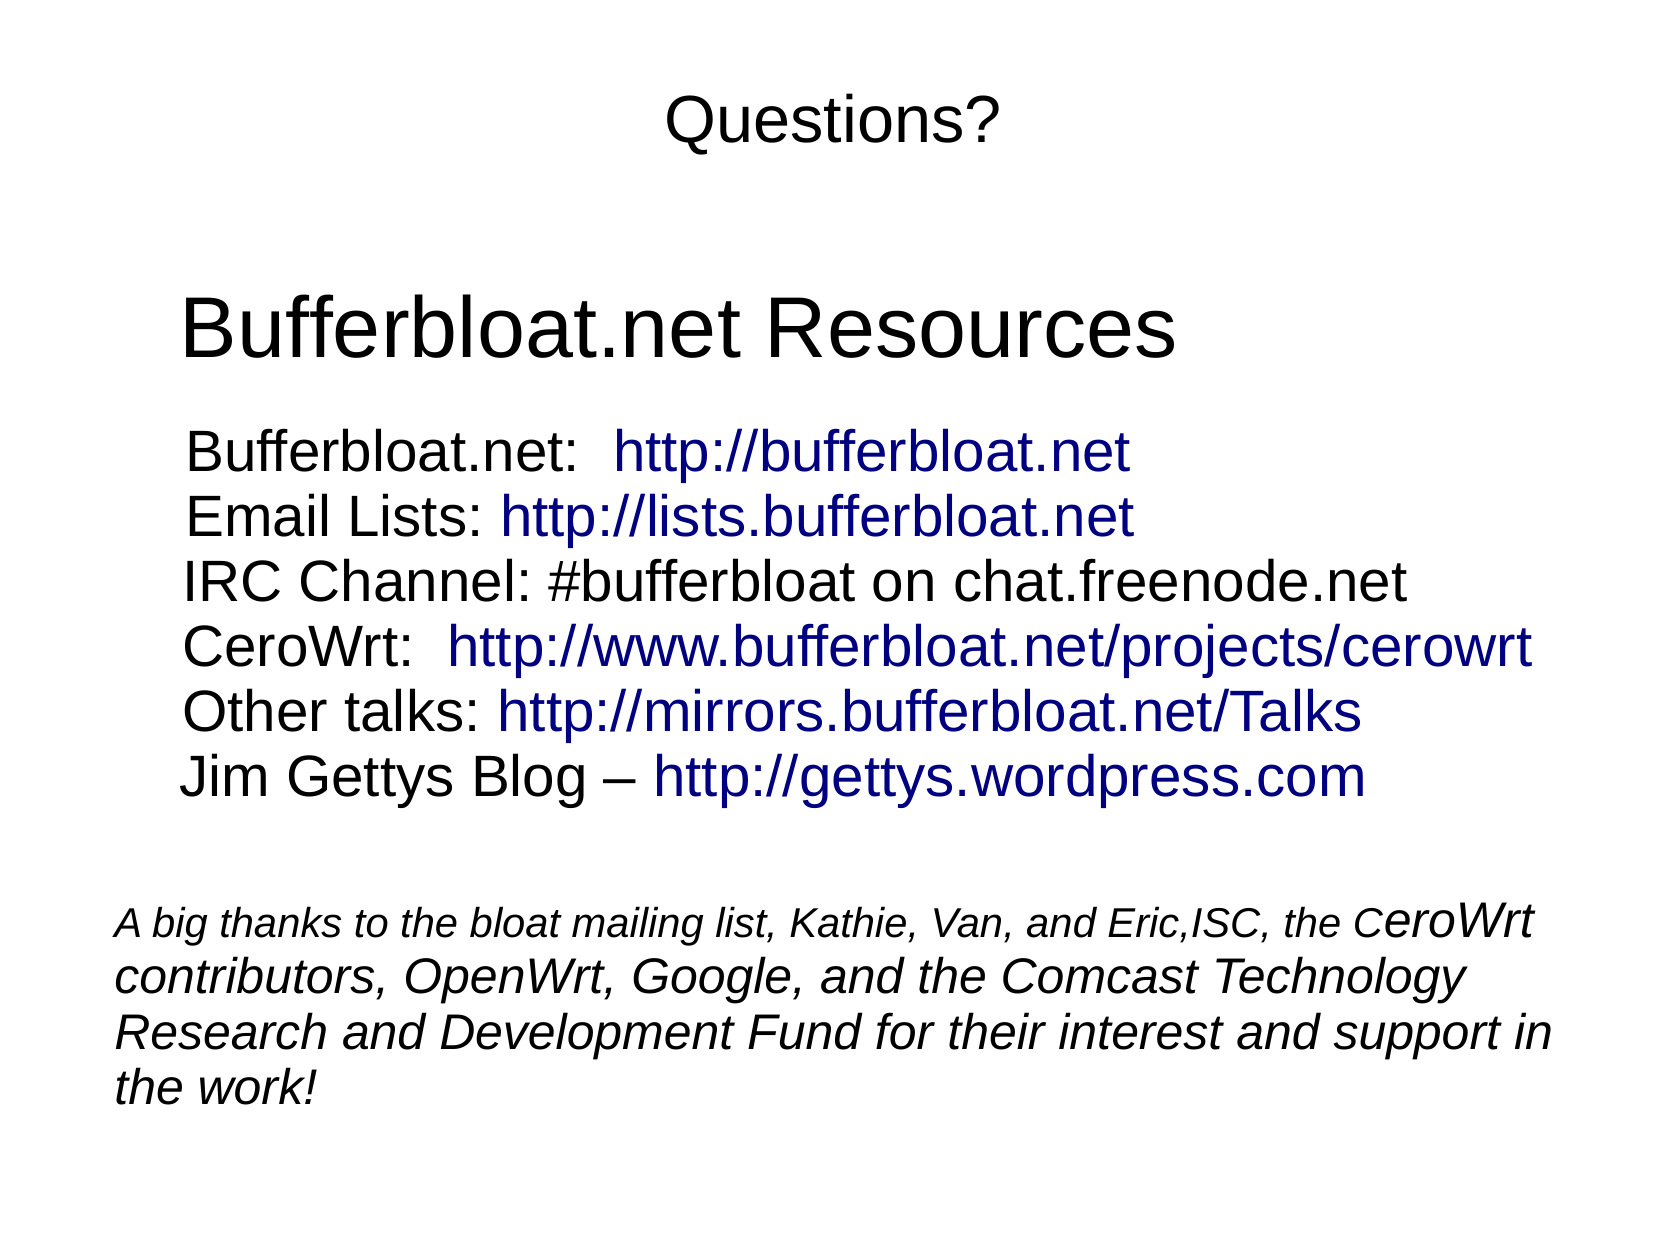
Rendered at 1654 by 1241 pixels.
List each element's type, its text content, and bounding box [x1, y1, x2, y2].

text_box Questions? [106, 29, 1560, 210]
title Bufferbloat.net Resources [0, 243, 1361, 412]
text_box Bufferbloat.net: http://bufferbloat.net Email Lists: http://lists.bufferbloat.net IRC Channel: #bufferbloat on chat.freenode.net CeroWrt: http://www.bufferbloat.net/projects/cerowrt Other talks: http://mirrors.bufferbloat.net/Talks Jim Gettys Blog – http://gettys.wordpress.com A big thanks to the bloat mailing list, Kathie, Van, and Eric,ISC, the CeroWrt contributors, OpenWrt, Google, and the Comcast Technology Research and Development Fund for their interest and support in the work! [99, 271, 1575, 1126]
